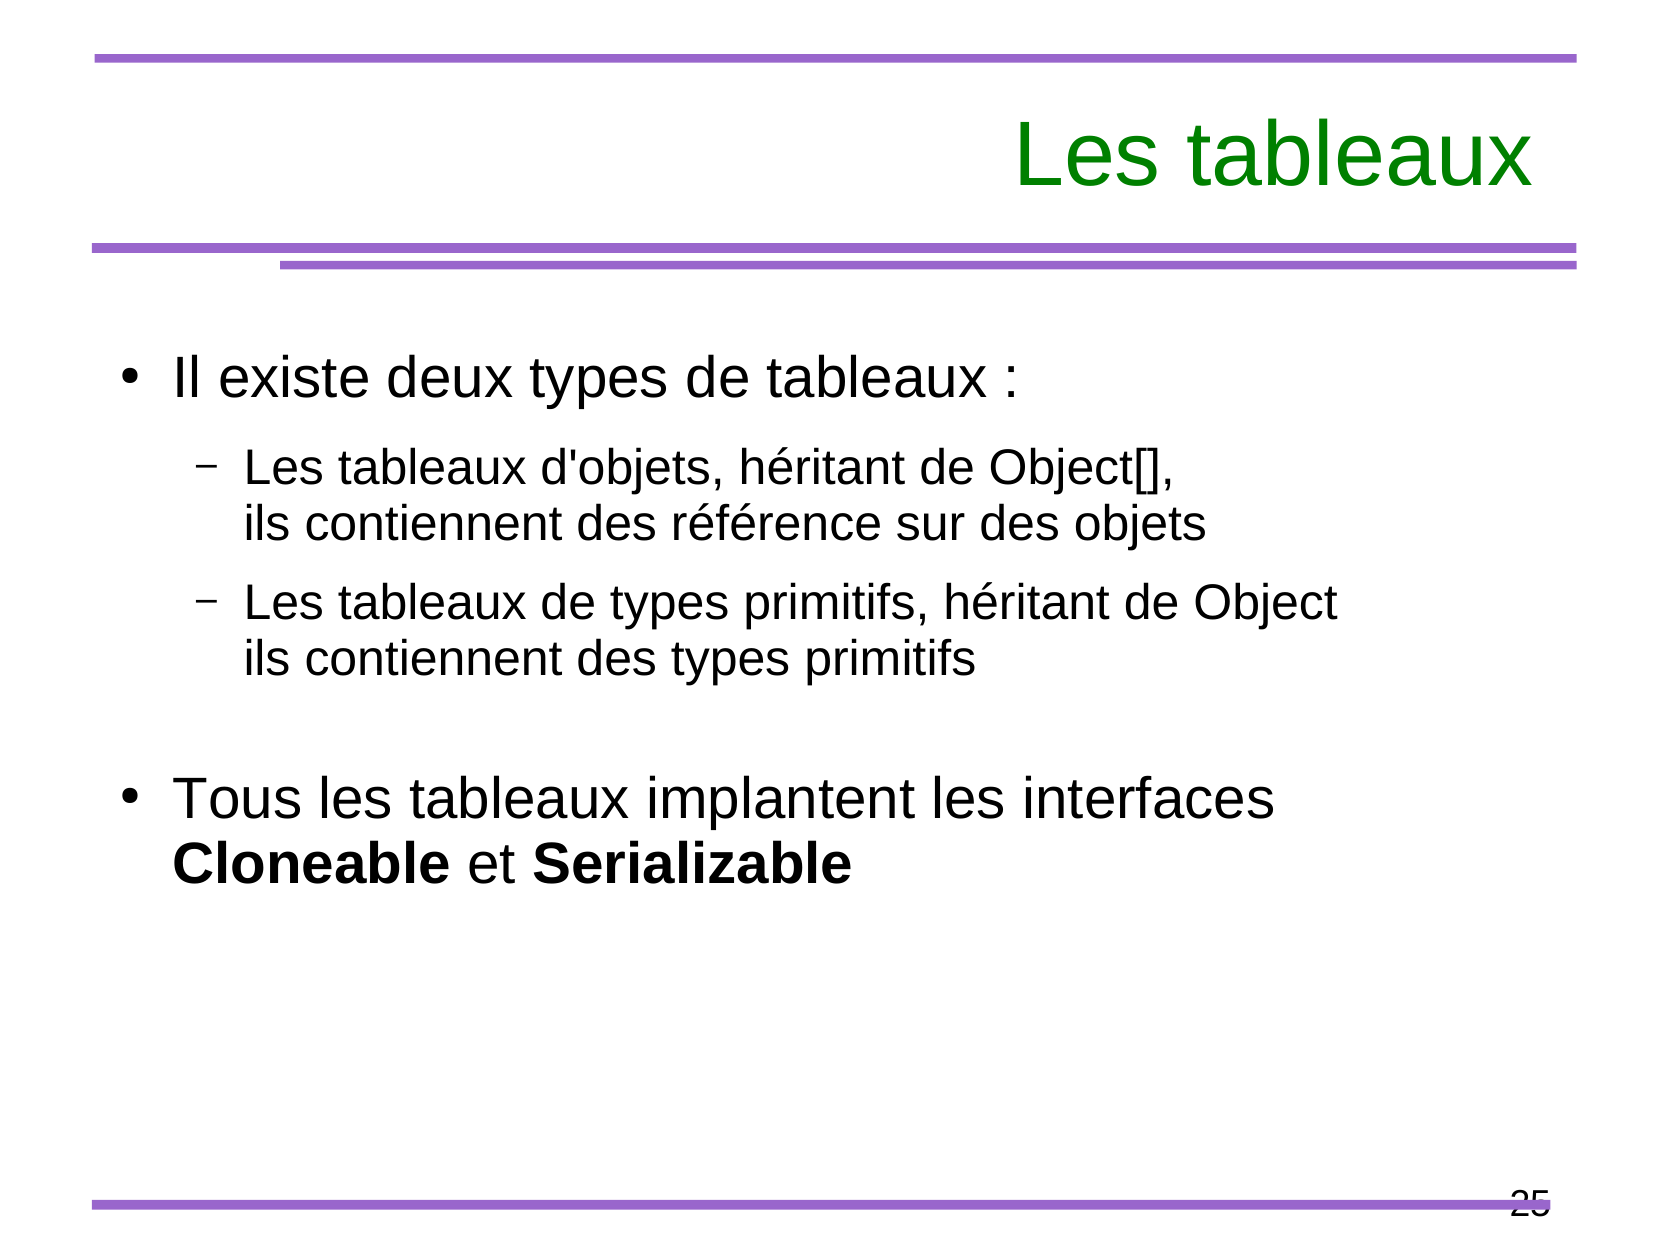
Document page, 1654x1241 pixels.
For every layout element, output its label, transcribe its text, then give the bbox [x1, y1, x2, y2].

title Les tableaux [121, 49, 1534, 257]
list Il existe deux types de tableaux : Les tableaux d'objets, héritant de Object[], ils contiennent des référence sur des objets Les tableaux de types primitifs, héritant de Object ils contiennent des types primitifs Tous les tableaux implantent les interfaces Cloneable et Serializable [101, 344, 1552, 995]
